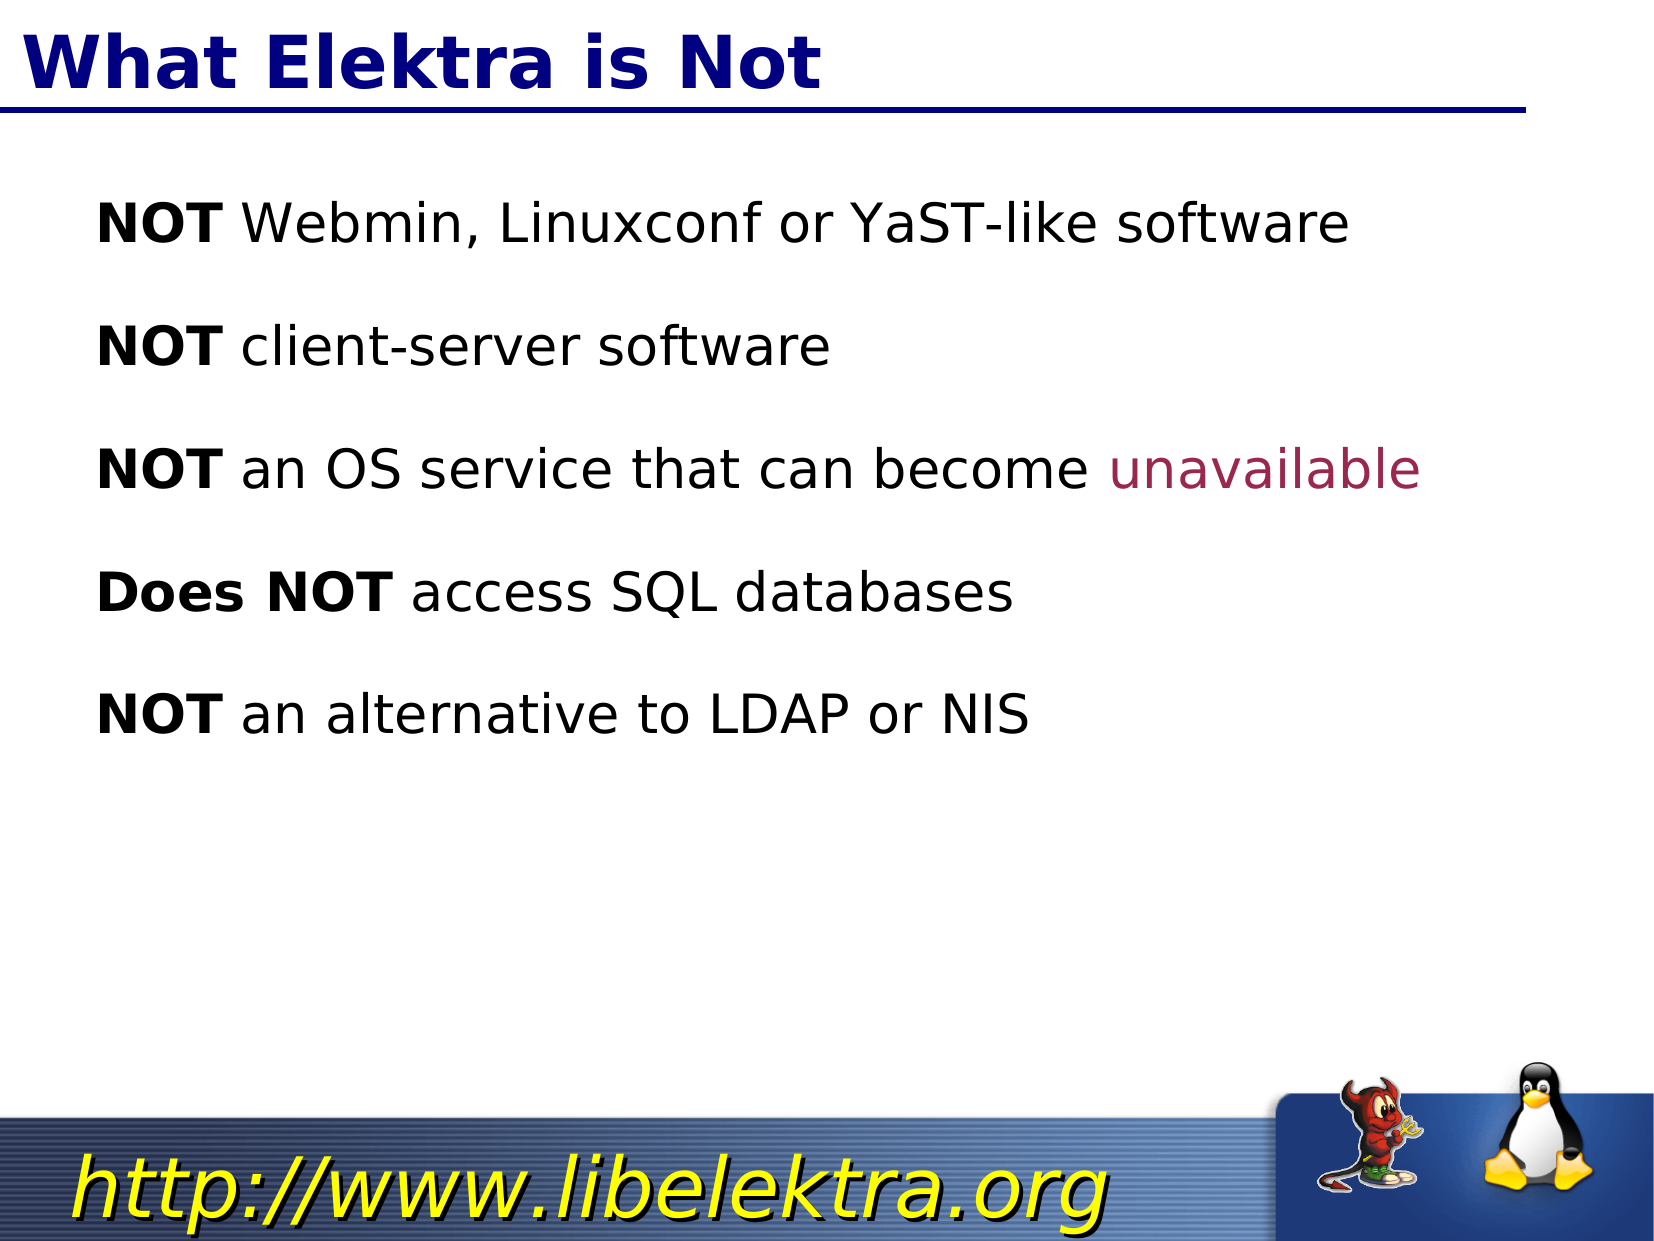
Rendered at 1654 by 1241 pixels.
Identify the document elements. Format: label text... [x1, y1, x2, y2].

text_box What Elektra is Not [21, 14, 1611, 110]
picture [0, 1061, 1654, 1241]
list NOT Webmin, Linuxconf or YaST-like software NOT client-server software NOT an OS service that can become unavailable Does NOT access SQL databases NOT an alternative to LDAP or NIS [80, 180, 1618, 779]
